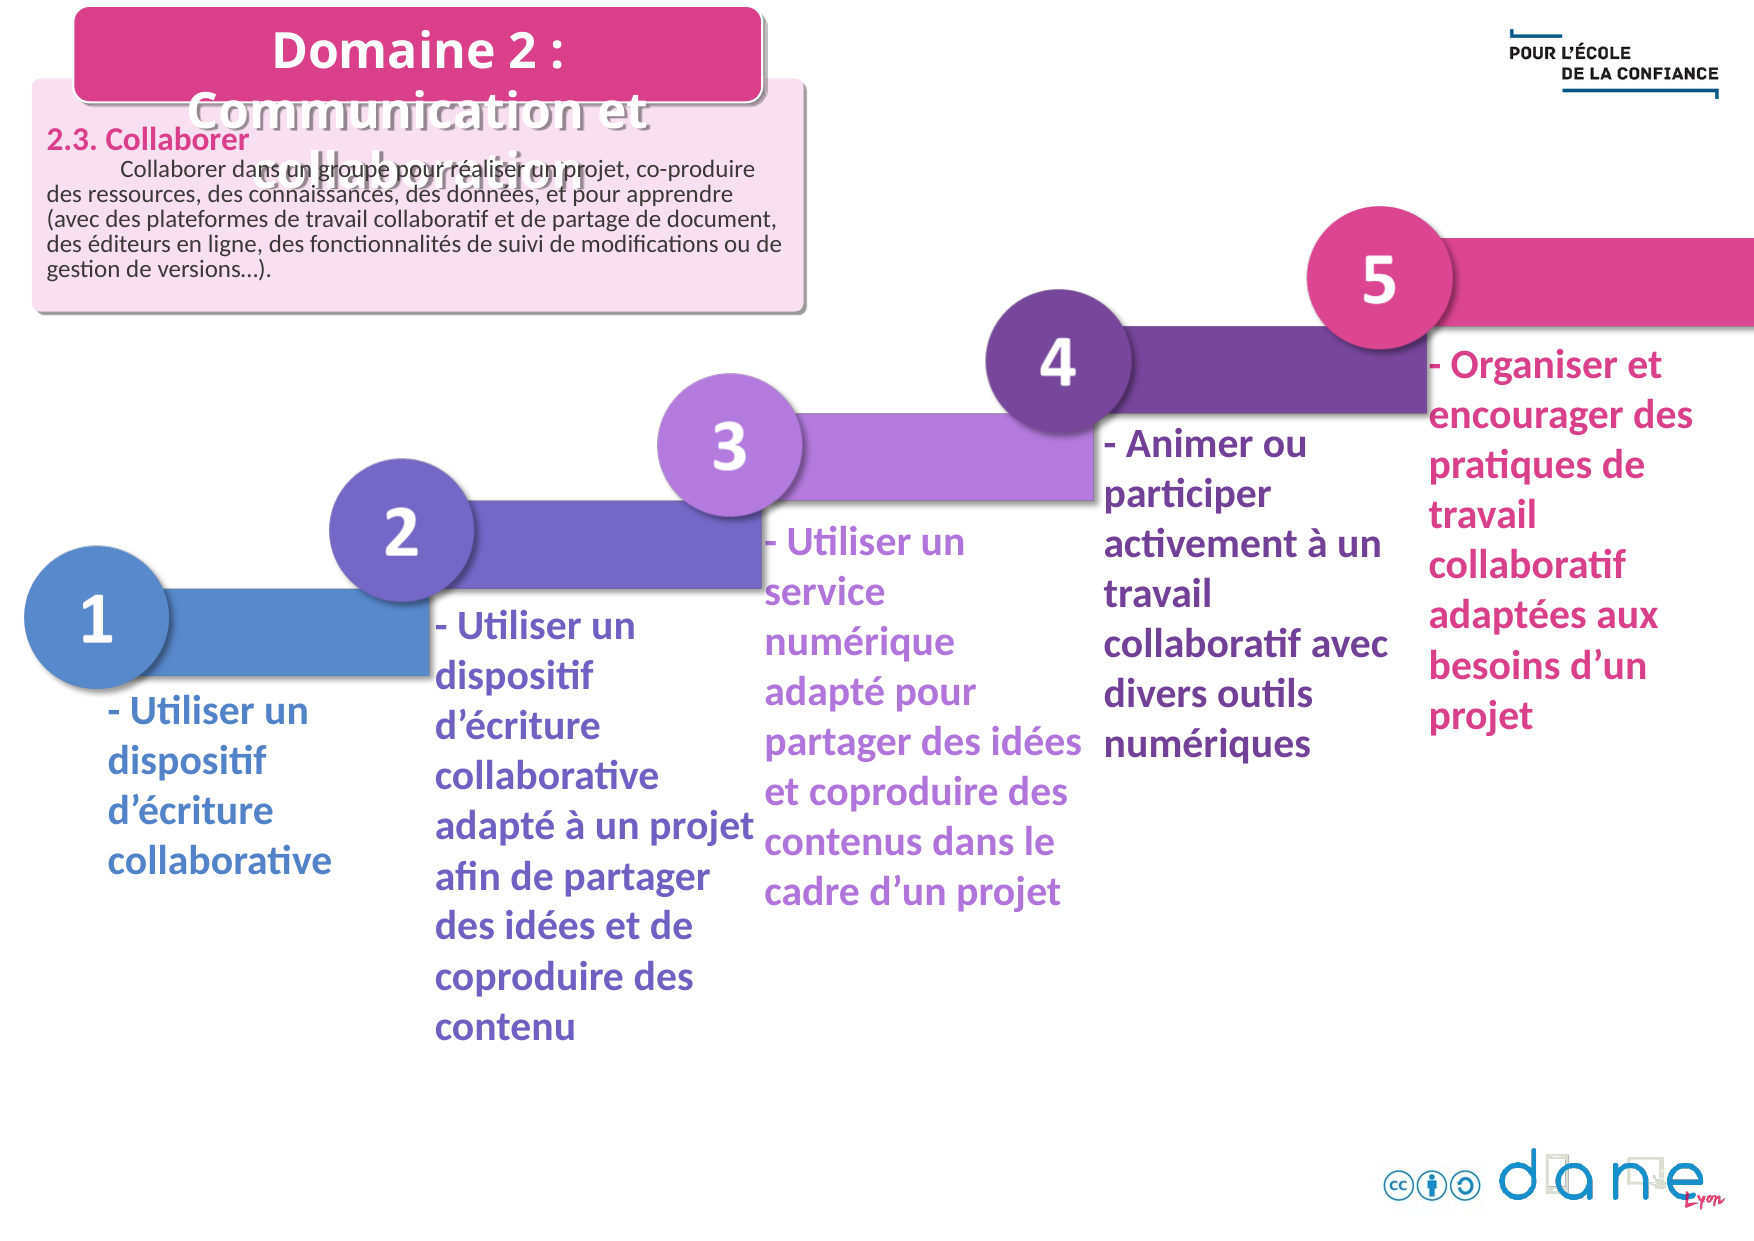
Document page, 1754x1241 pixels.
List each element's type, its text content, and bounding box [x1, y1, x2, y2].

text_box [260, 106, 270, 118]
text_box [31, 78, 190, 118]
text_box [638, 78, 804, 118]
text_box [545, 103, 555, 118]
text_box [342, 103, 351, 118]
text_box [277, 106, 287, 118]
text_box [243, 103, 253, 118]
text_box [293, 103, 302, 118]
picture [1493, 12, 1734, 113]
text_box [197, 103, 224, 118]
text_box [562, 106, 573, 118]
text_box [437, 103, 472, 118]
text_box Domaine 2 : Communication et collaboration [73, 5, 763, 103]
text_box [376, 103, 383, 118]
text_box [478, 103, 488, 118]
text_box [358, 103, 369, 118]
text_box [423, 103, 433, 118]
picture [1364, 1139, 1729, 1214]
text_box [326, 106, 336, 118]
text_box - Utiliser un service numérique adapté pour partager des idées et coproduire des contenus dans le cadre d’un projet [749, 721, 1100, 922]
text_box [607, 103, 631, 118]
text_box [516, 103, 526, 118]
text_box [578, 103, 603, 118]
text_box [495, 103, 509, 118]
text_box - Organiser et encourager des pratiques de travail collaboratif adaptées aux besoins d’un projet [1414, 721, 1754, 745]
text_box [607, 106, 617, 111]
text_box [530, 106, 541, 118]
text_box - Utiliser un dispositif d’écriture collaborative [93, 721, 420, 890]
text_box [390, 106, 401, 118]
text_box - Animer ou participer activement à un travail collaboratif avec divers outils numériques [1089, 721, 1414, 773]
text_box - Utiliser un dispositif d’écriture collaborative adapté à un projet afin de partager des idées et de coproduire des contenu [420, 721, 780, 1056]
picture [20, 202, 1754, 721]
text_box 2.3. Collaborer Collaborer dans un groupe pour réaliser un projet, co-produire des ressources, des connaissances, des données, et pour apprendre (avec des plateformes de travail collaboratif et de partage de document, des éditeurs en ligne, des fonctionnalités de suivi de modifications ou de gestion de versions…). [31, 118, 804, 330]
text_box [309, 106, 319, 118]
text_box [228, 106, 239, 118]
text_box [406, 103, 416, 118]
